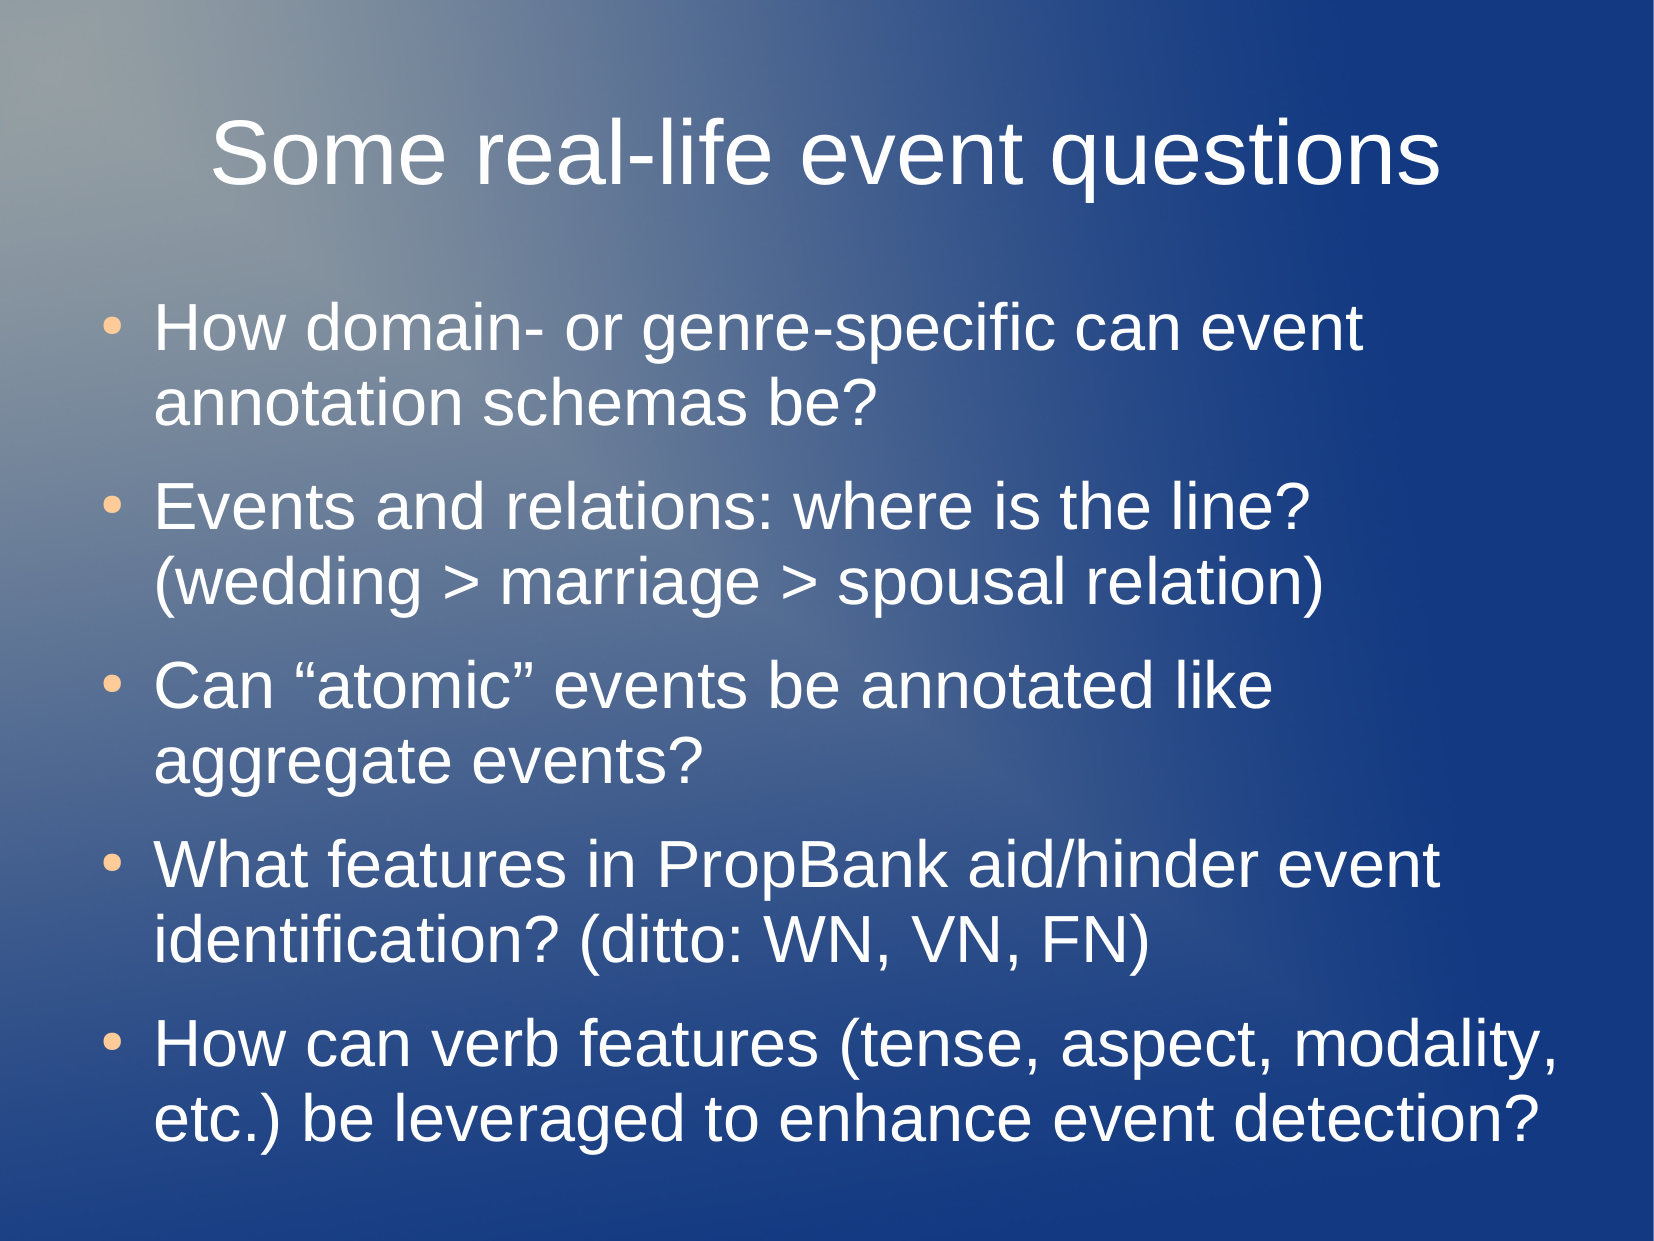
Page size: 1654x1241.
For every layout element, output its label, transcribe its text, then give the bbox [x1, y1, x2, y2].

list How domain- or genre-specific can event annotation schemas be? Events and relations: where is the line? (wedding > marriage > spousal relation) Can “atomic” events be annotated like aggregate events? What features in PropBank aid/hinder event identification? (ditto: WN, VN, FN) How can verb features (tense, aspect, modality, etc.) be leveraged to enhance event detection? [82, 290, 1571, 1157]
picture [0, 0, 1654, 1241]
title Some real-life event questions [82, 56, 1571, 250]
